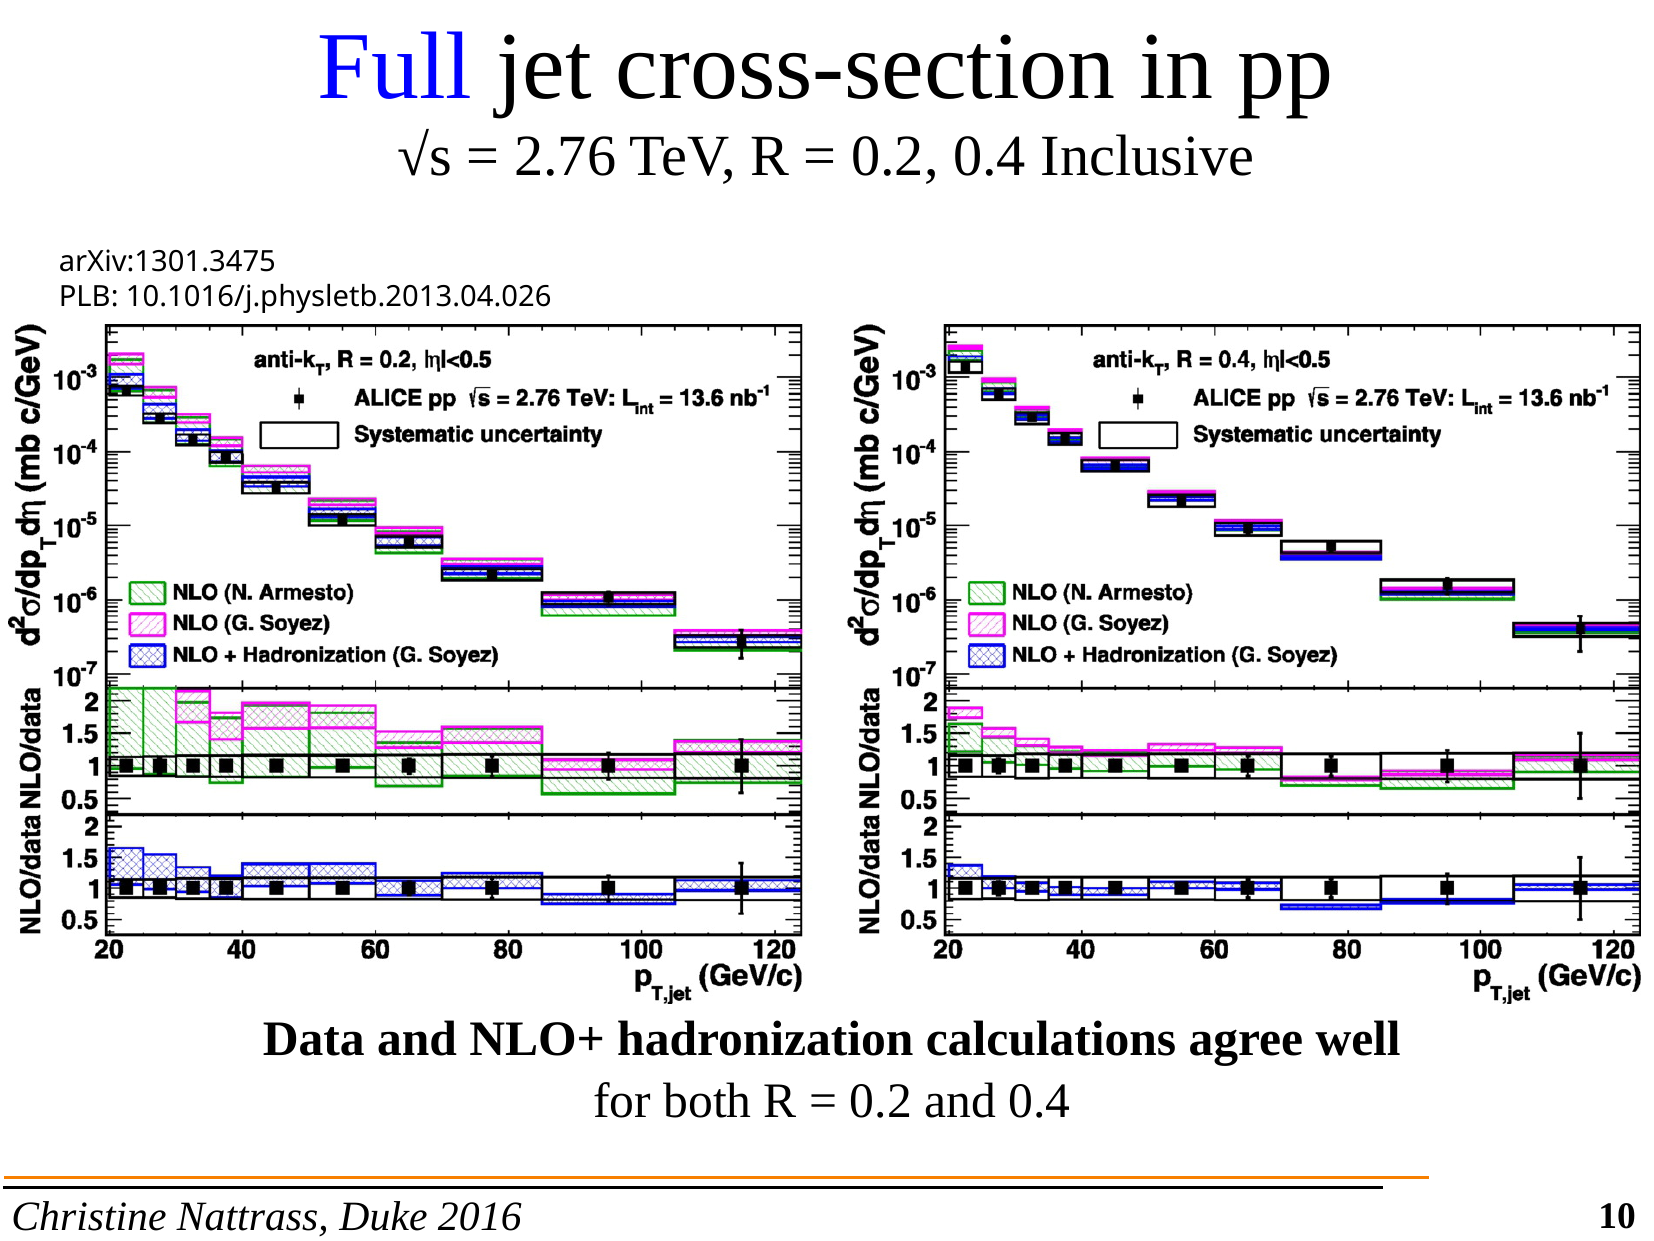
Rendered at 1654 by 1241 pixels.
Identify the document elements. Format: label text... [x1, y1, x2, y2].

title Full jet cross-section in pp √s = 2.76 TeV, R = 0.2, 0.4 Inclusive [99, 19, 1554, 196]
text_box arXiv:1301.3475 PLB: 10.1016/j.physletb.2013.04.026 [43, 235, 567, 320]
picture [8, 324, 1641, 1005]
text_box Data and NLO+ hadronization calculations agree well for both R = 0.2 and 0.4 [126, 1005, 1537, 1197]
